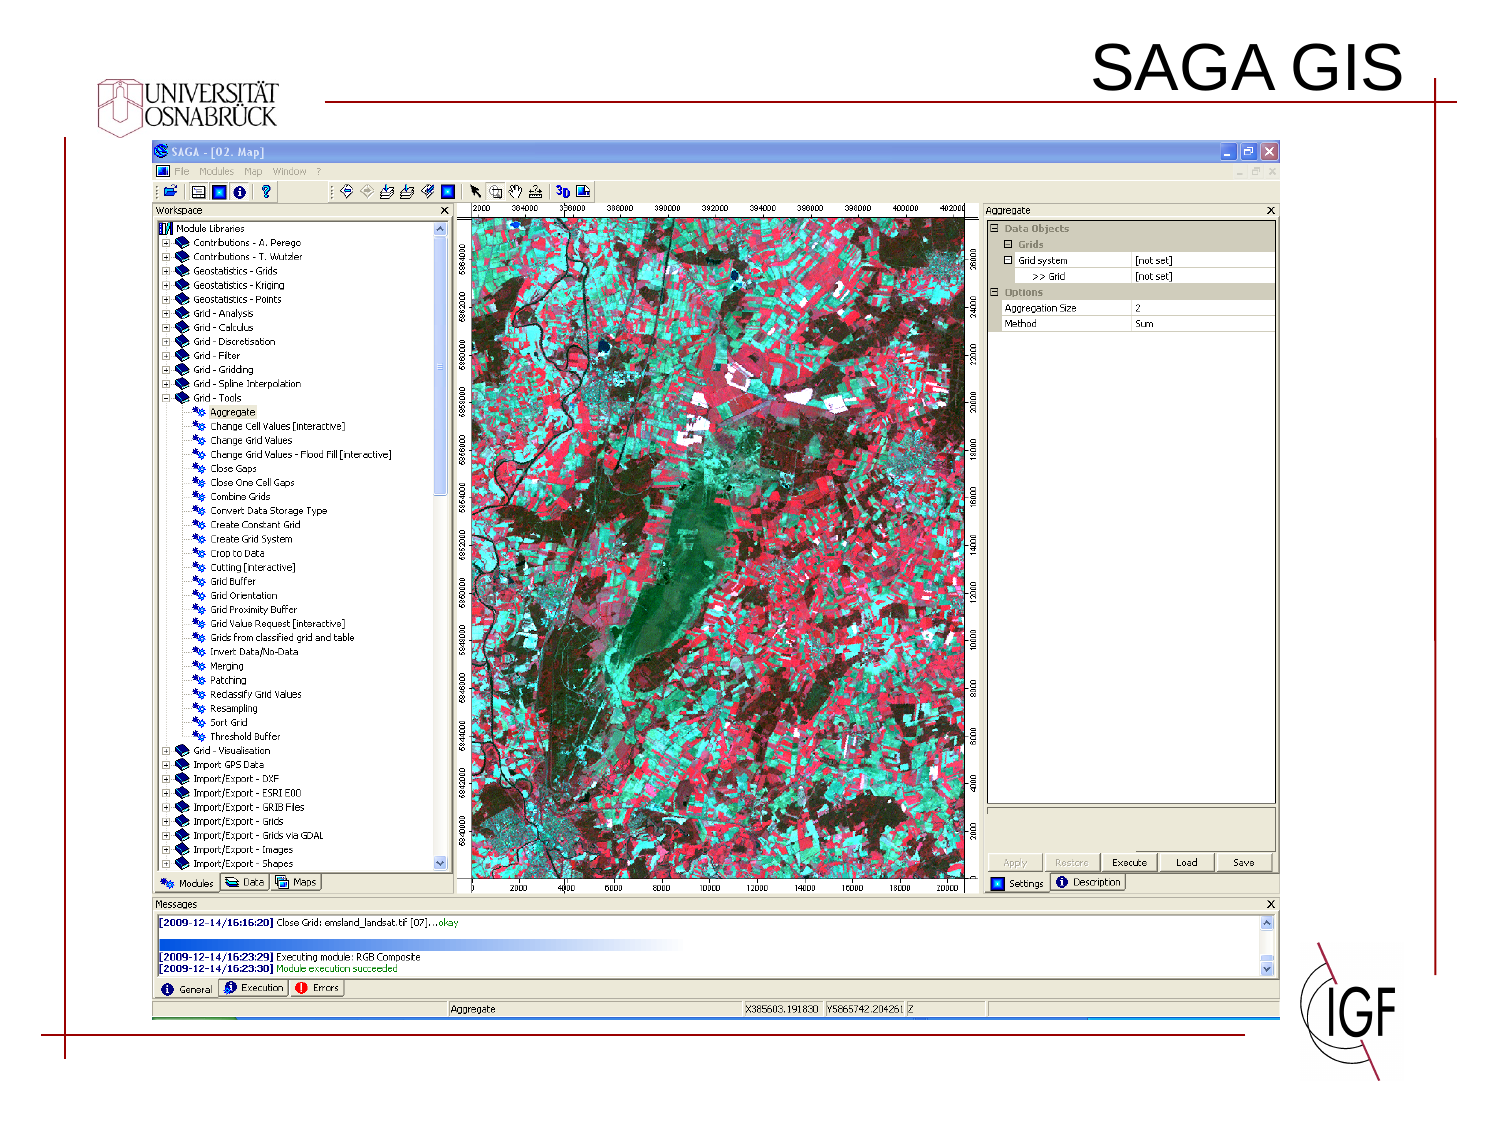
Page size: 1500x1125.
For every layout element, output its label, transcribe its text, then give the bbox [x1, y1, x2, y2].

picture [1300, 942, 1404, 1081]
title SAGA GIS [520, 4, 1421, 130]
picture [152, 140, 1280, 1020]
picture [97, 79, 279, 138]
